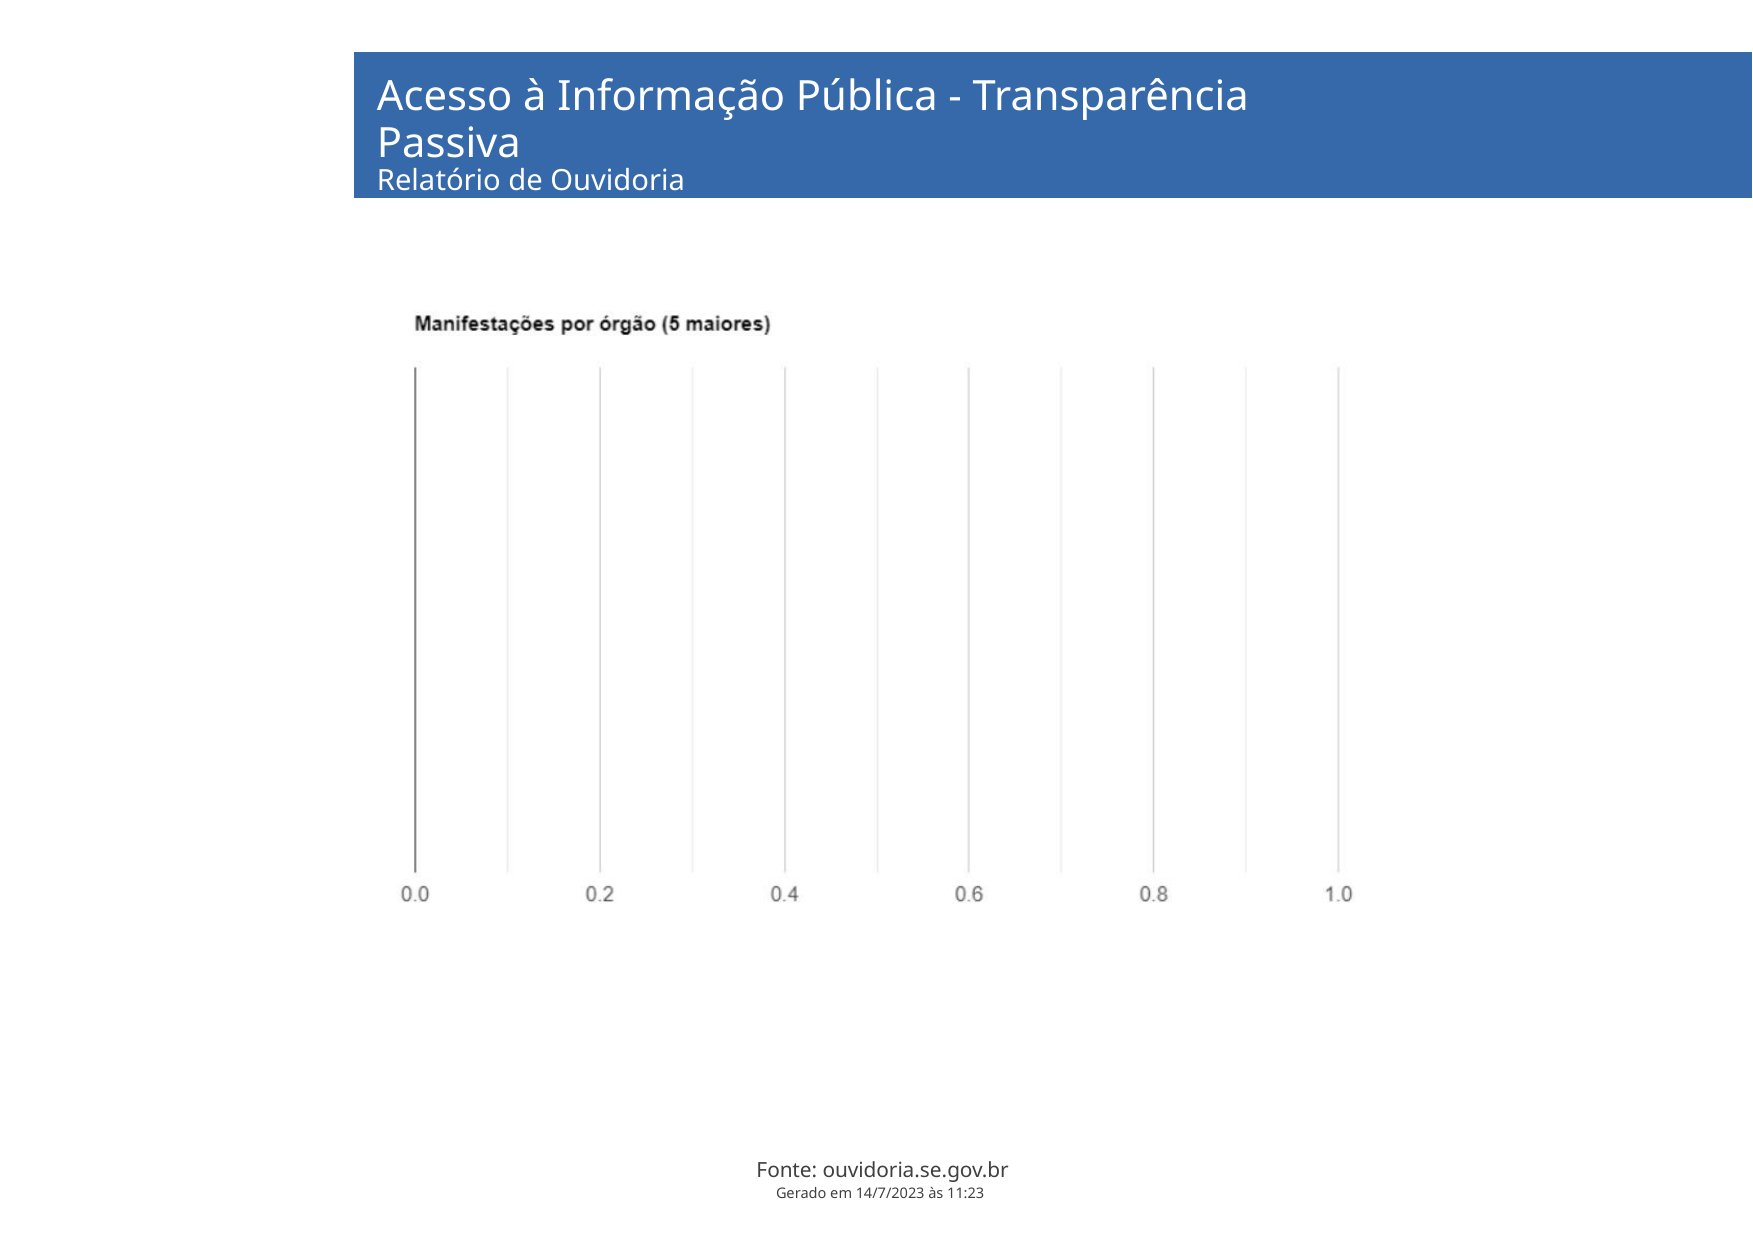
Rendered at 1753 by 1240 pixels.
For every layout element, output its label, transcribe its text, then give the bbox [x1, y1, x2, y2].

text_box [354, 52, 1752, 198]
text_box Fonte: ouvidoria.se.gov.br Gerado em 14/7/2023 às 11:23 [756, 1158, 1023, 1202]
text_box Acesso à Informação Pública - Transparência Passiva Relatório de Ouvidoria SETUR - Junho a Junho de 2023 [376, 72, 1403, 228]
text_box [155, 211, 1599, 1028]
